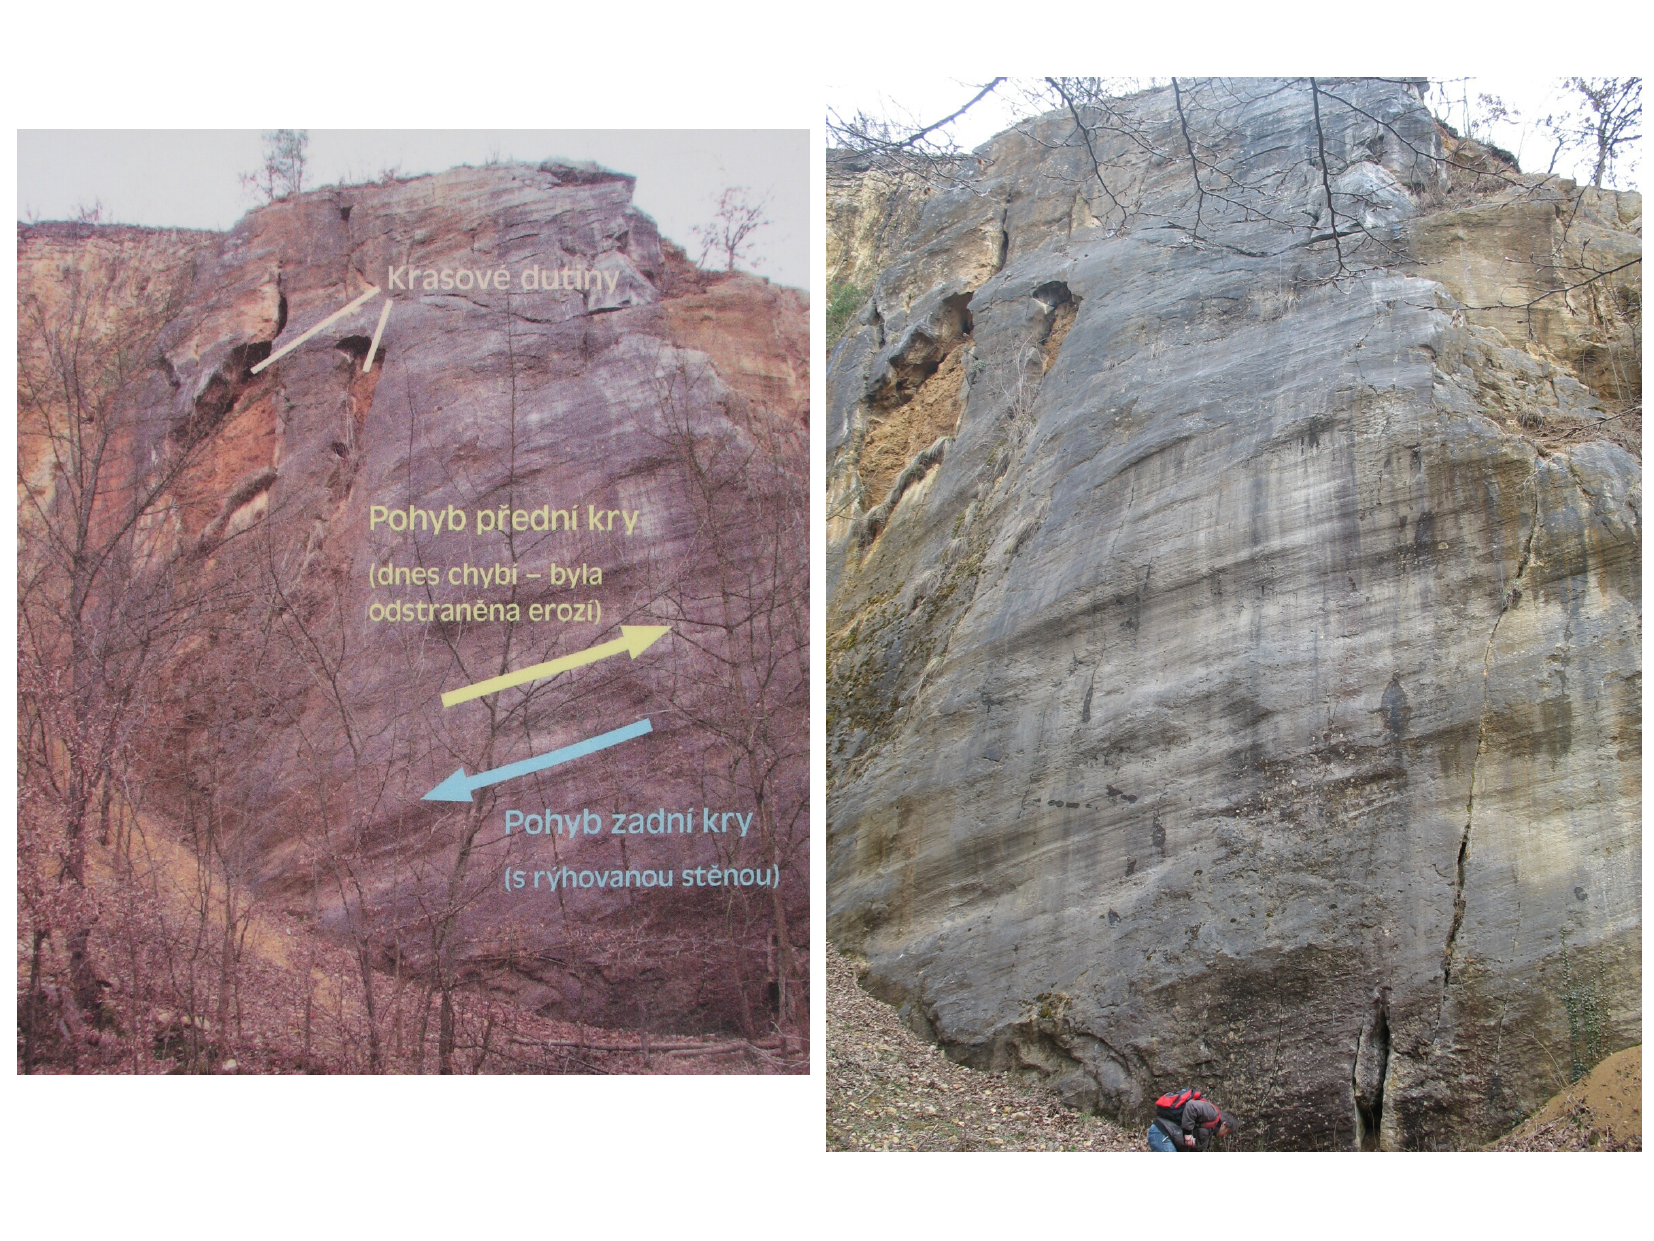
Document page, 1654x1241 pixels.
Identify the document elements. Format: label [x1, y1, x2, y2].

picture [826, 77, 1642, 1152]
picture [17, 129, 810, 1075]
